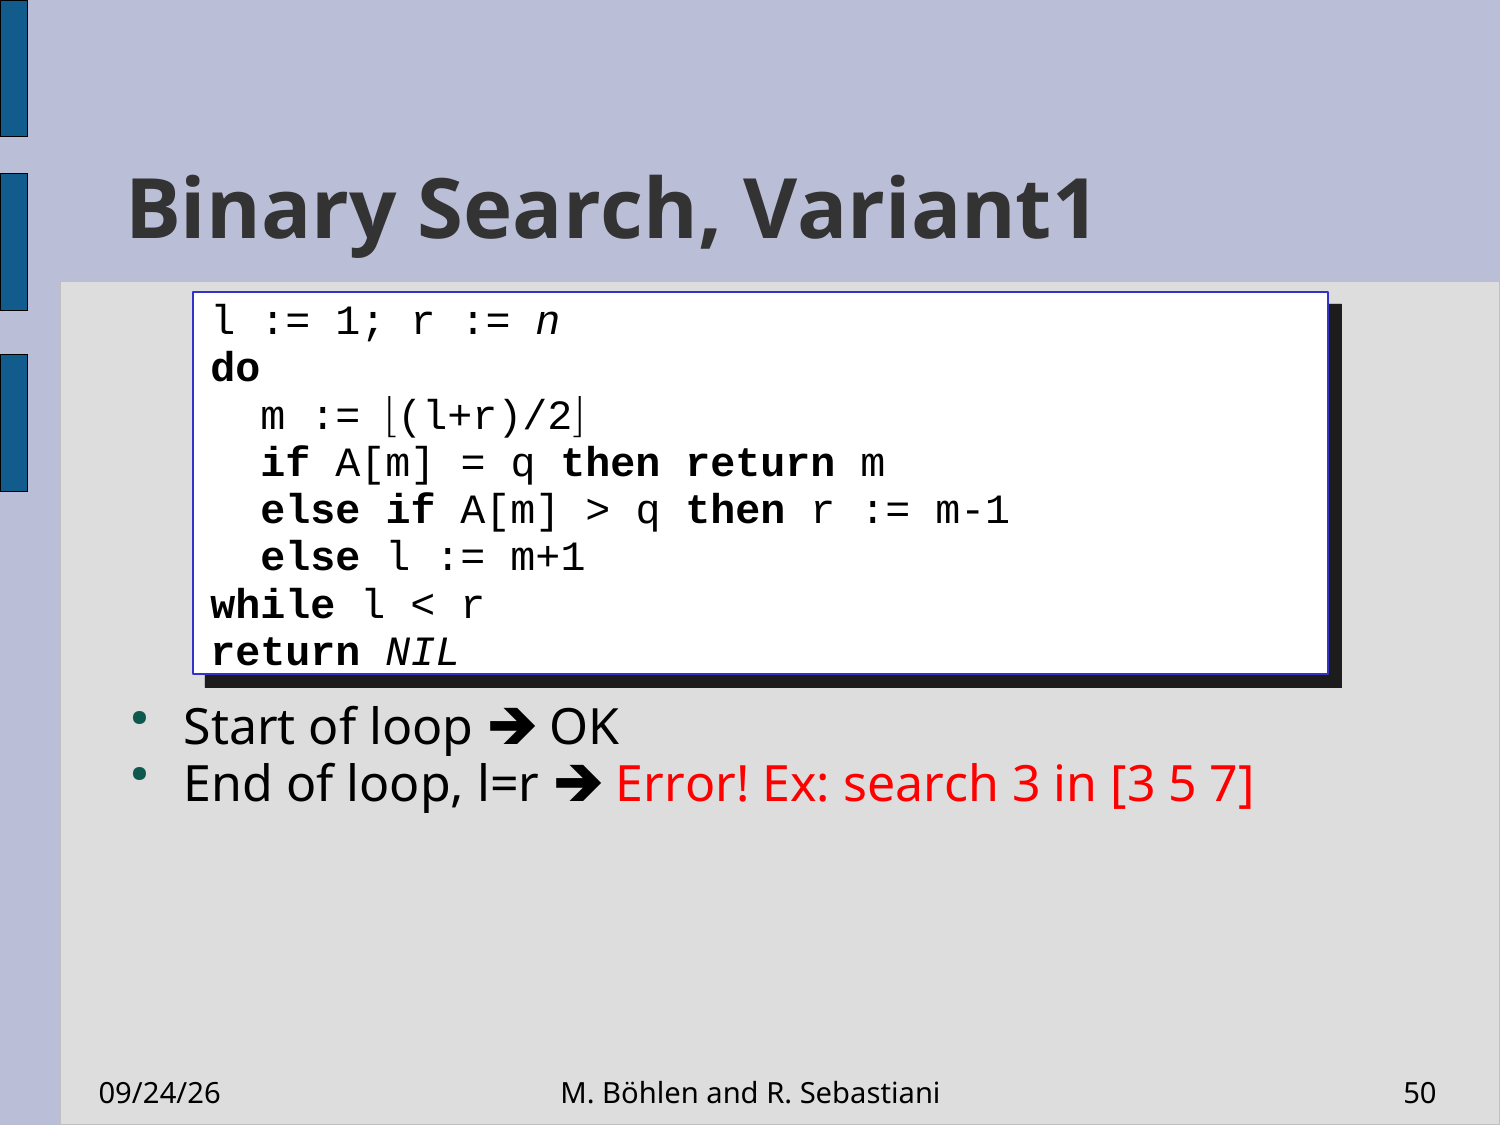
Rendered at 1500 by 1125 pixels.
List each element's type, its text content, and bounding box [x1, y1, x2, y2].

list l := 1; r := n do m := ⌊(l+r)/2⌋ if A[m] = q then return m else if A[m] > q then r := m-1 else l := m+1 while l < r return NIL [192, 292, 1329, 702]
title Binary Search, Variant1 [110, 67, 1392, 271]
list Start of loop  OK End of loop, l=r  Error! Ex: search 3 in [3 5 7] [98, 702, 1475, 1125]
